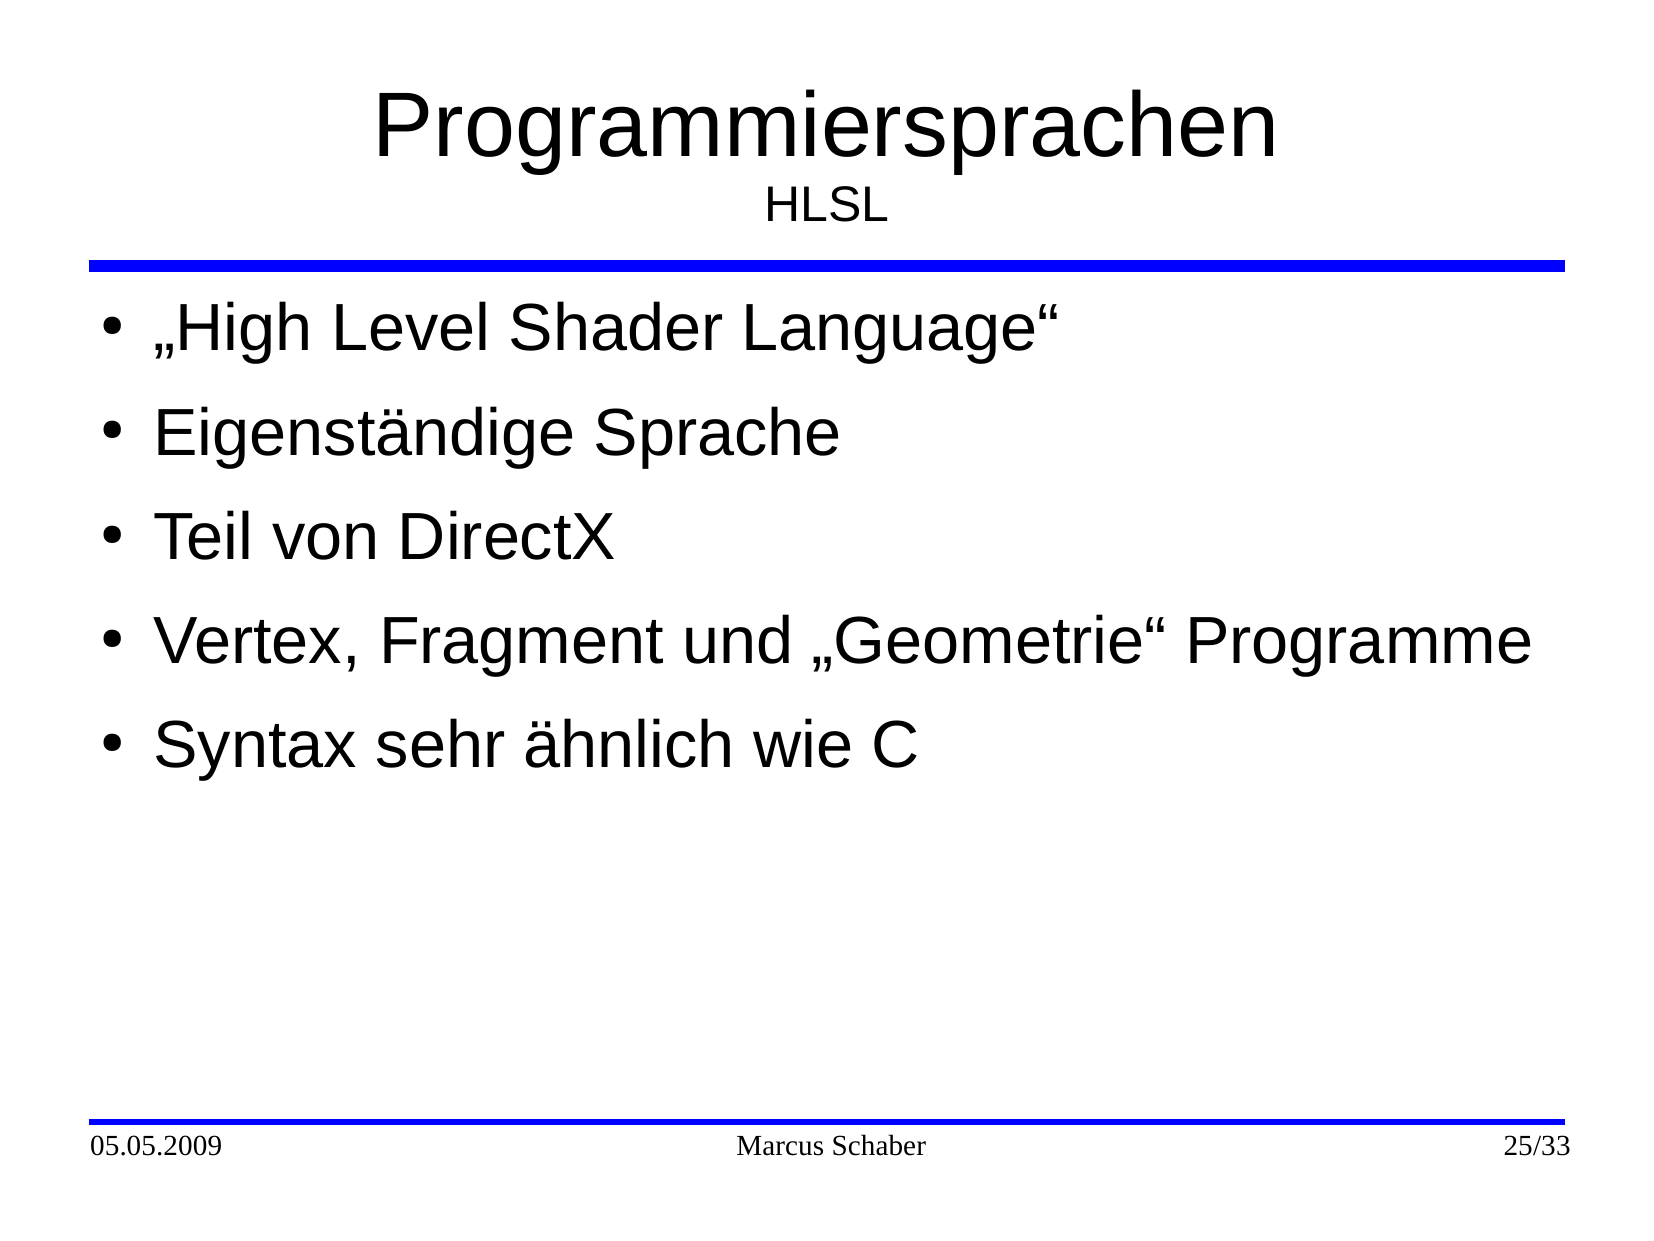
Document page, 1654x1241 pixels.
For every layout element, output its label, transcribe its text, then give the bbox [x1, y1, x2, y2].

title Programmiersprachen HLSL [82, 56, 1571, 250]
list „High Level Shader Language“ Eigenständige Sprache Teil von DirectX Vertex, Fragment und „Geometrie“ Programme Syntax sehr ähnlich wie C [82, 290, 1571, 1109]
